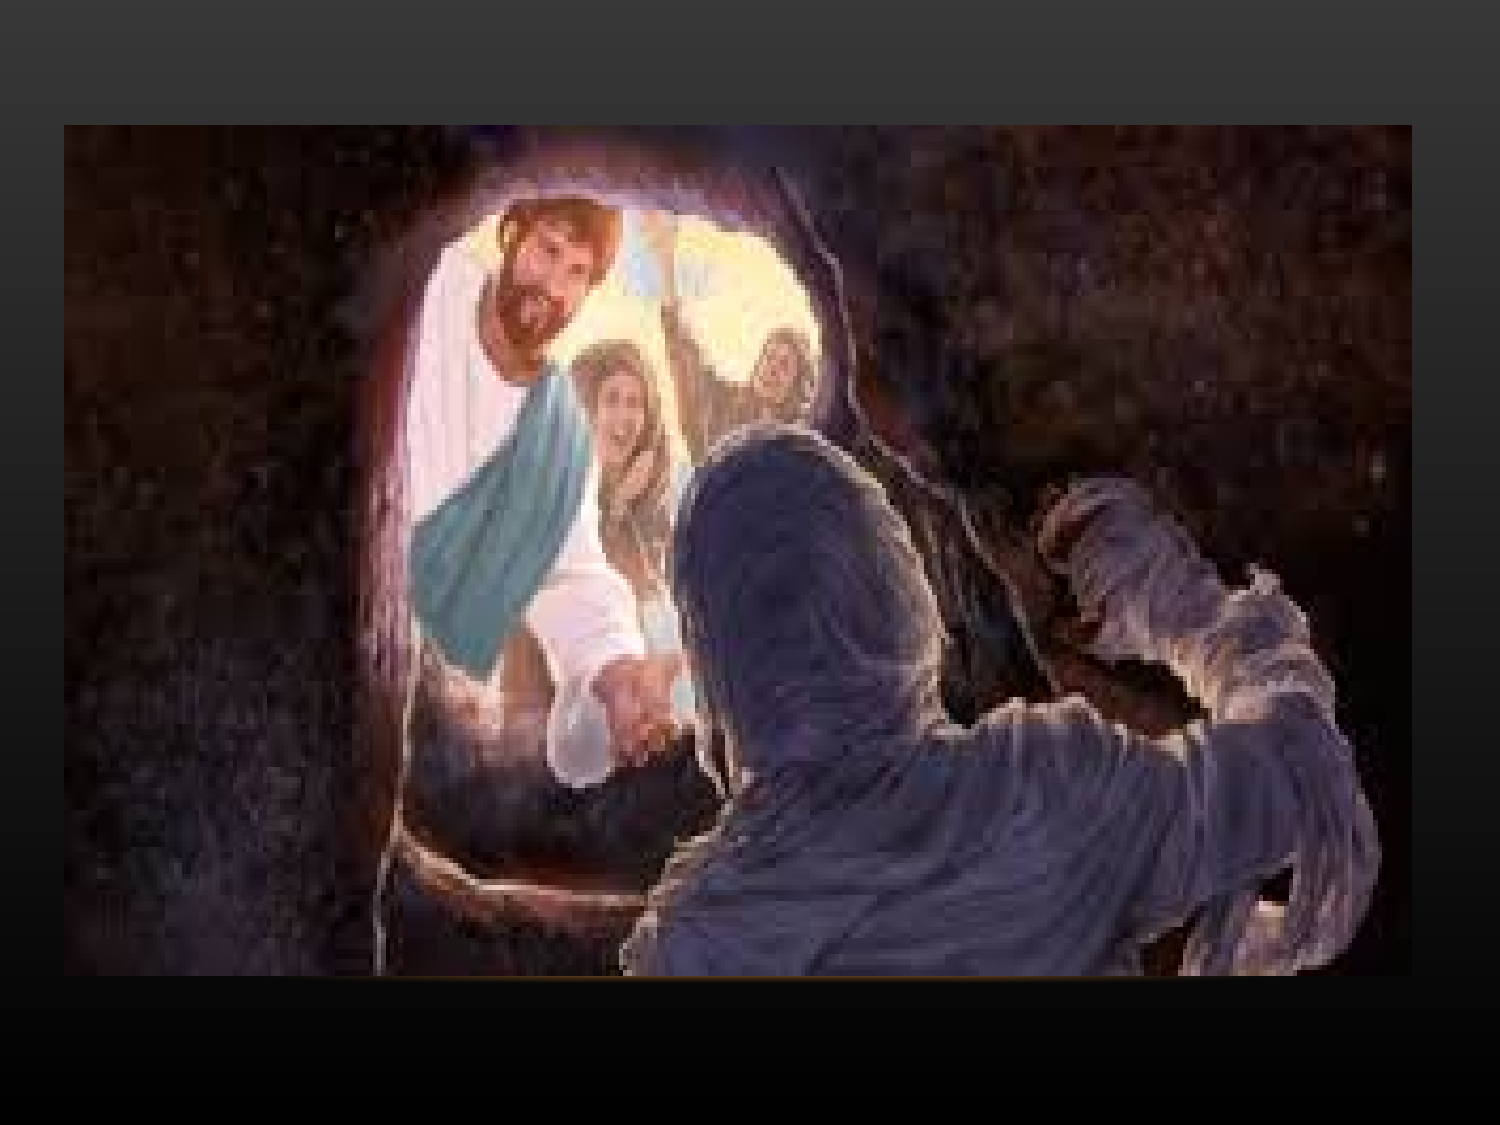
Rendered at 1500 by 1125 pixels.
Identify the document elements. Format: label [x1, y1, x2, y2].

picture [64, 125, 1412, 976]
